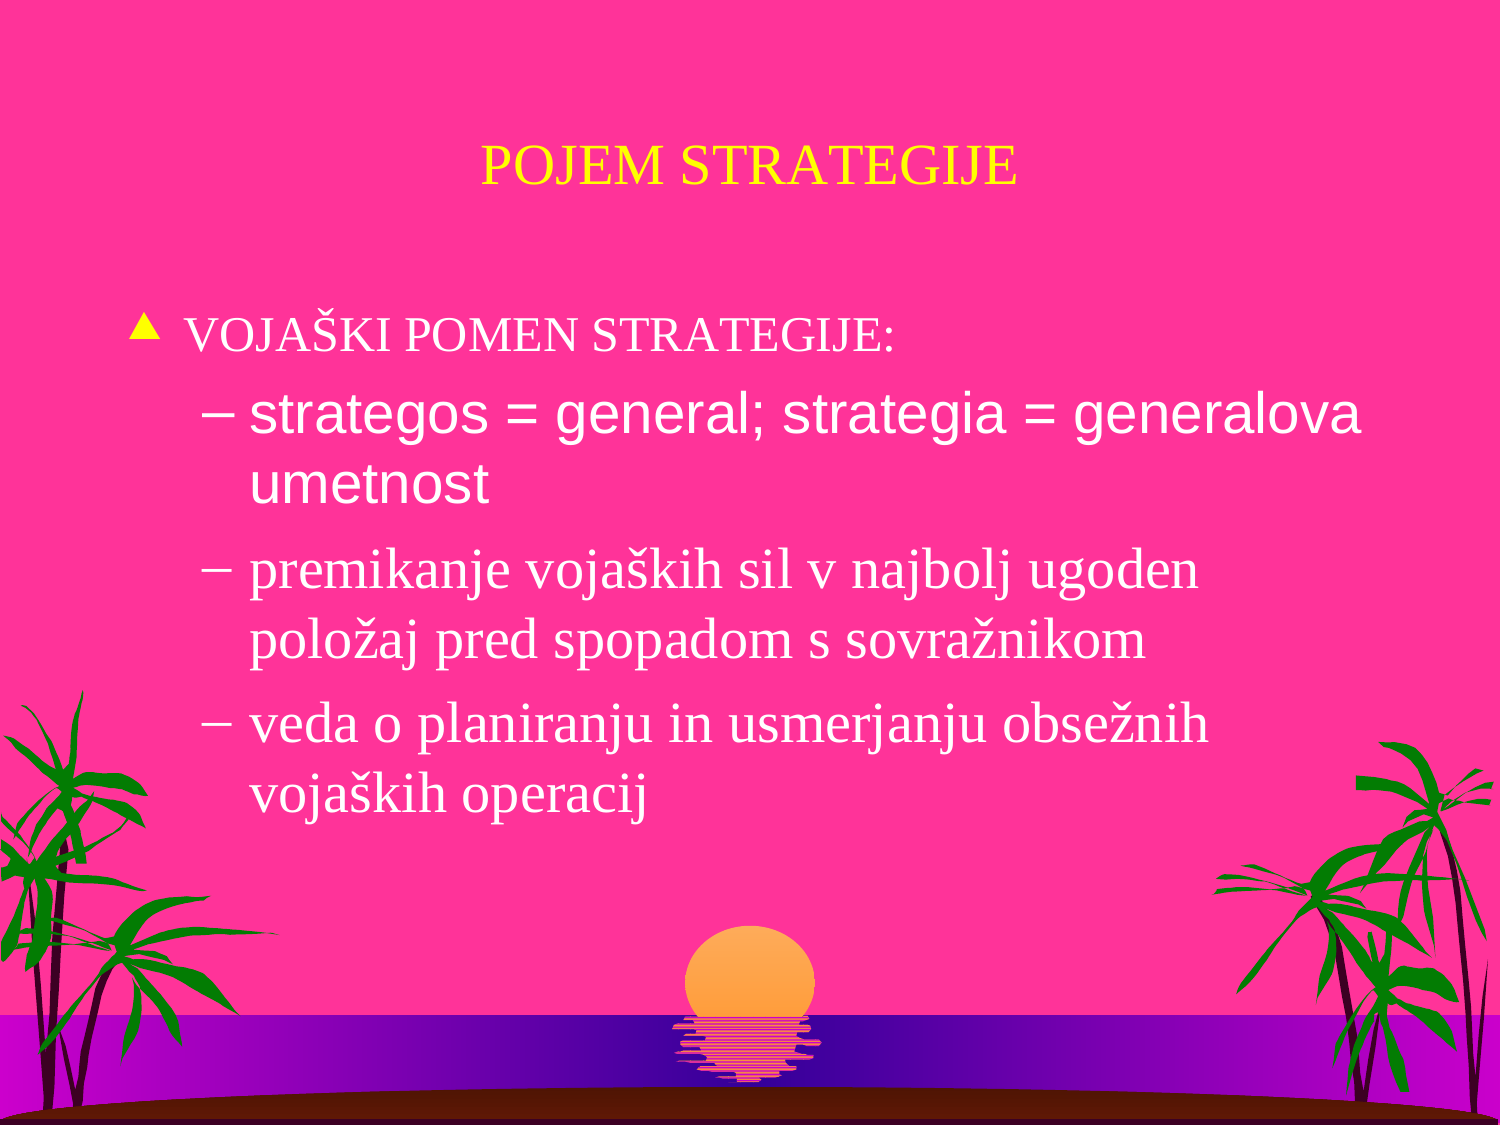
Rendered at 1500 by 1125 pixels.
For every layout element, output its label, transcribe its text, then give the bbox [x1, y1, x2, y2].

title POJEM STRATEGIJE [112, 65, 1388, 257]
list VOJAŠKI POMEN STRATEGIJE: strategos = general; strategia = generalova umetnost premikanje vojaških sil v najbolj ugoden položaj pred spopadom s sovražnikom veda o planiranju in usmerjanju obsežnih vojaških operacij [112, 293, 1388, 966]
picture [672, 1015, 822, 1083]
